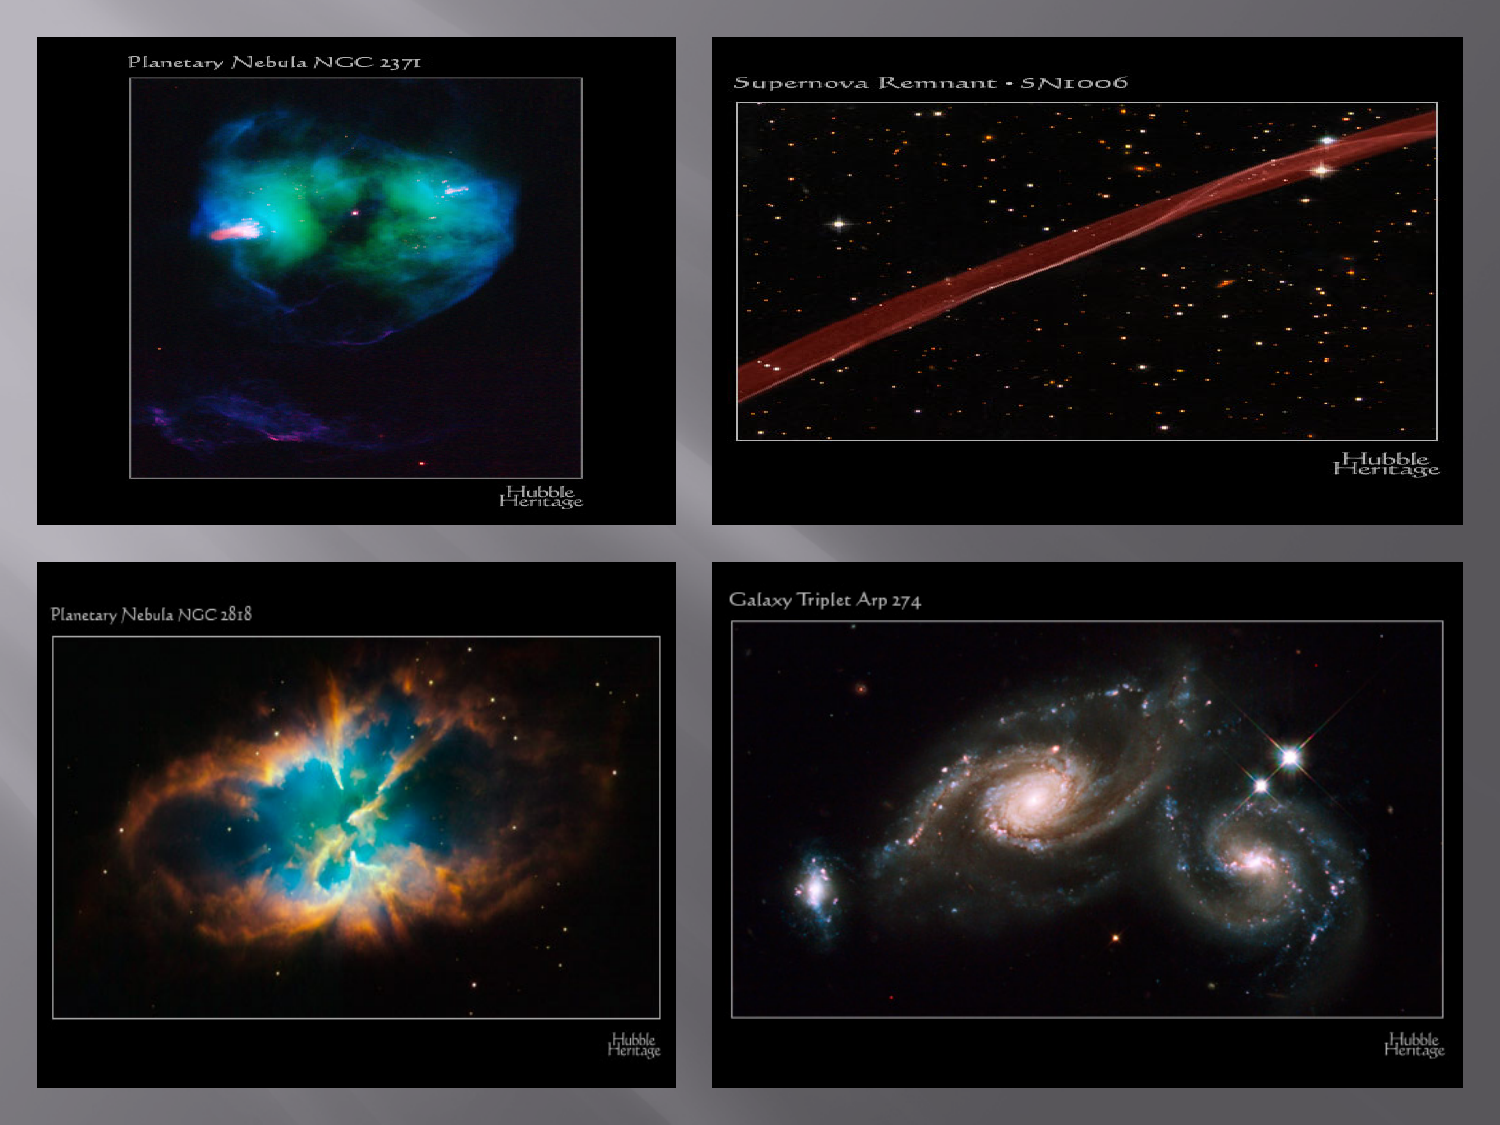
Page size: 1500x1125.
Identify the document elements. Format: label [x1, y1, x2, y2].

picture [712, 37, 1463, 526]
picture [37, 562, 676, 1088]
picture [712, 562, 1463, 1088]
text_box [37, 37, 676, 526]
